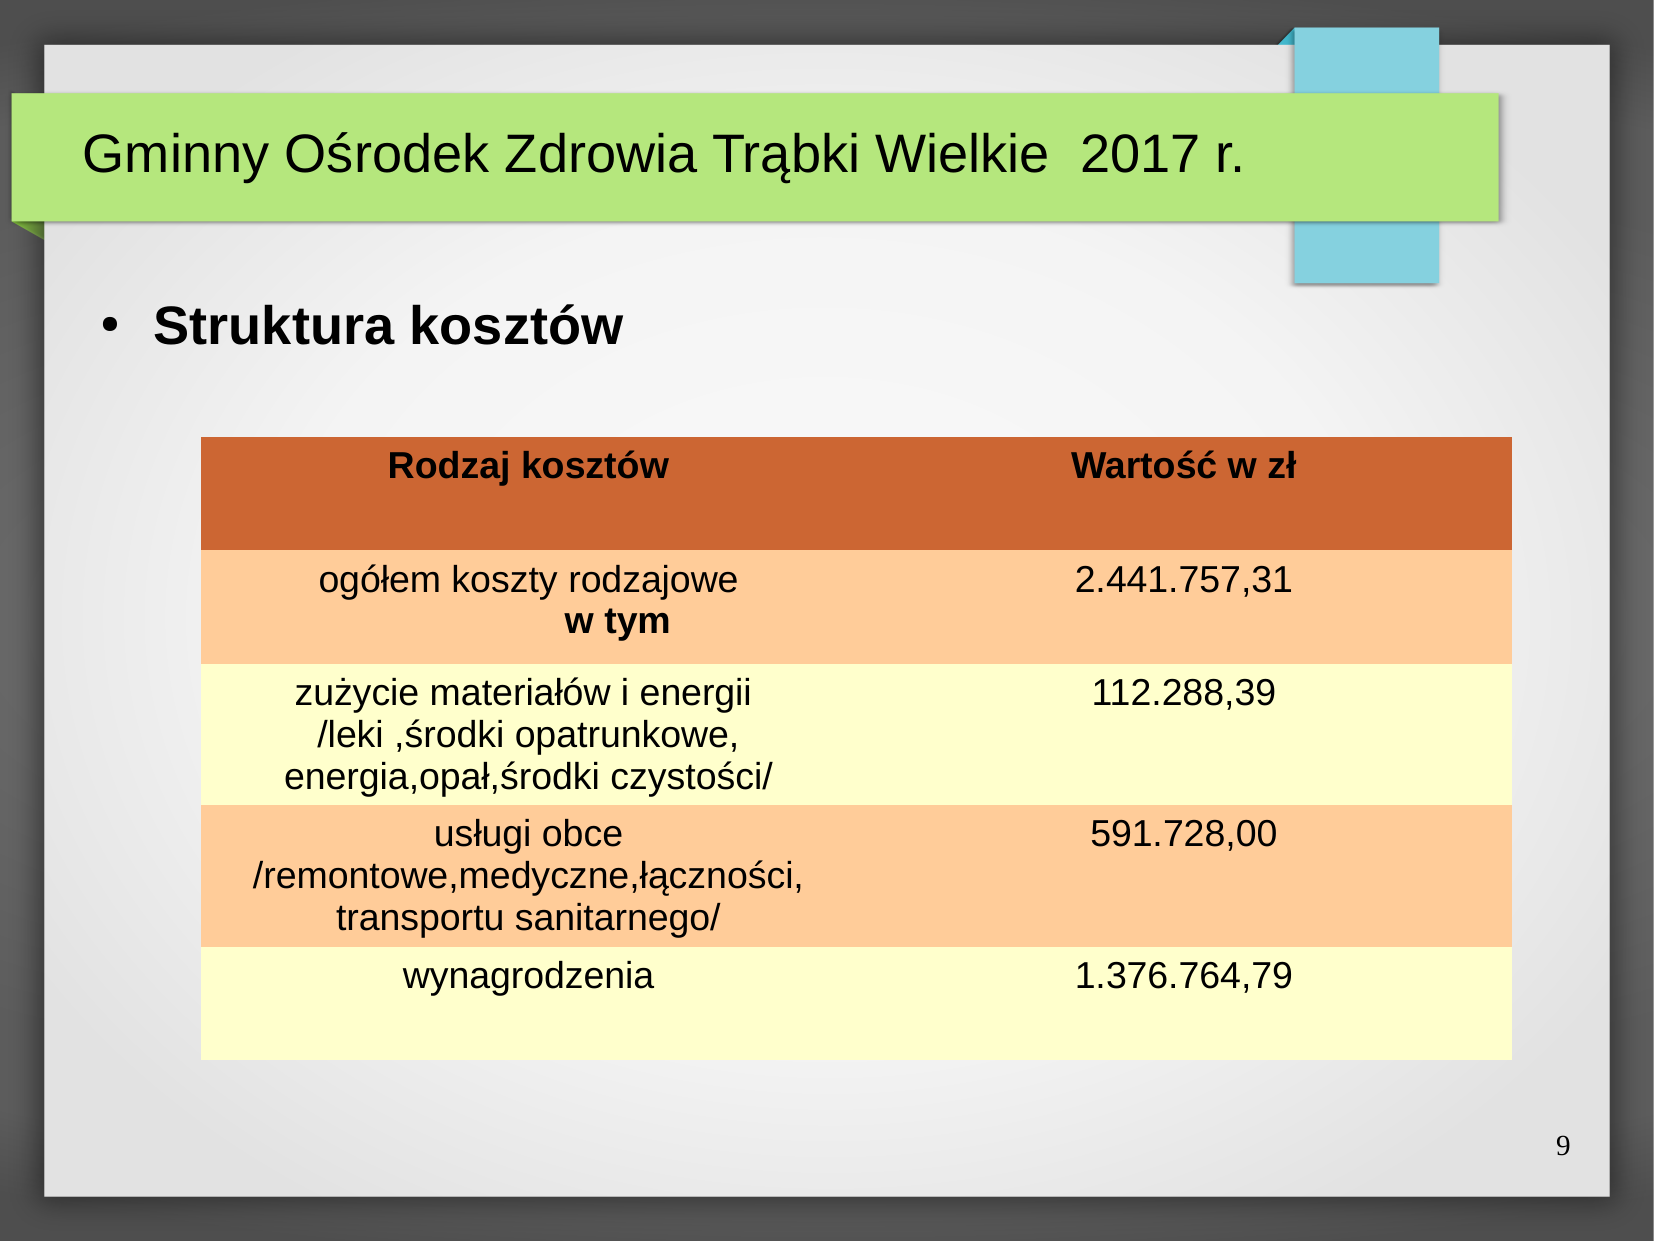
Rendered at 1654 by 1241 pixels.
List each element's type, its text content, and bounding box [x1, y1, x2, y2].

title Gminny Ośrodek Zdrowia Trąbki Wielkie 2017 r. [82, 94, 1264, 213]
table_header Rodzaj kosztów [201, 437, 856, 550]
table_cell 2.441.757,31 [856, 550, 1512, 664]
table_cell usługi obce /remontowe,medyczne,łączności, transportu sanitarnego/ [201, 805, 856, 947]
list Struktura kosztów [82, 295, 1571, 1015]
table_cell 1.376.764,79 [856, 947, 1512, 1060]
table_cell wynagrodzenia [201, 947, 856, 1060]
picture [0, 0, 1654, 1241]
table_header Wartość w zł [856, 437, 1512, 550]
table_cell ogółem koszty rodzajowe w tym [201, 550, 856, 664]
table_cell 591.728,00 [856, 805, 1512, 947]
table_cell 112.288,39 [856, 664, 1512, 805]
table_cell zużycie materiałów i energii /leki ,środki opatrunkowe, energia,opał,środki czystości/ [201, 664, 856, 805]
